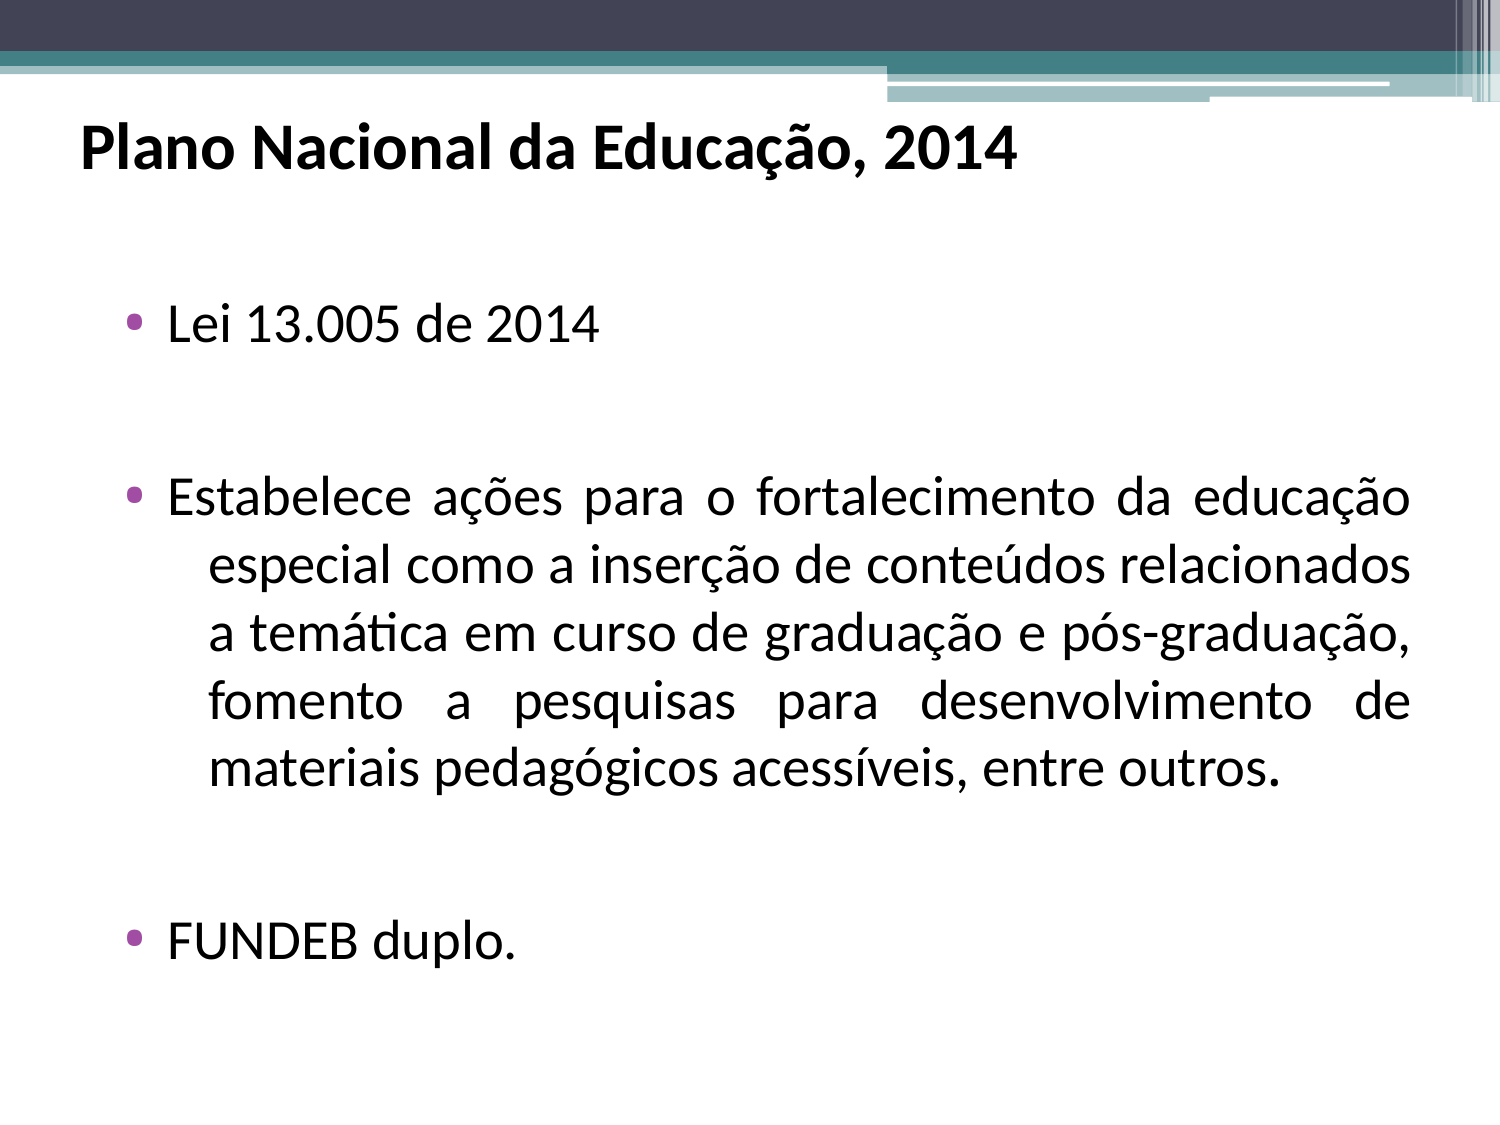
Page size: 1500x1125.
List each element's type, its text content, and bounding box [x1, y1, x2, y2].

list Lei 13.005 de 2014 Estabelece ações para o fortalecimento da educação especial como a inserção de conteúdos relacionados a temática em curso de graduação e pós-graduação, fomento a pesquisas para desenvolvimento de materiais pedagógicos acessíveis, entre outros. FUNDEB duplo. [76, 278, 1427, 988]
title Plano Nacional da Educação, 2014 [64, 66, 1500, 220]
